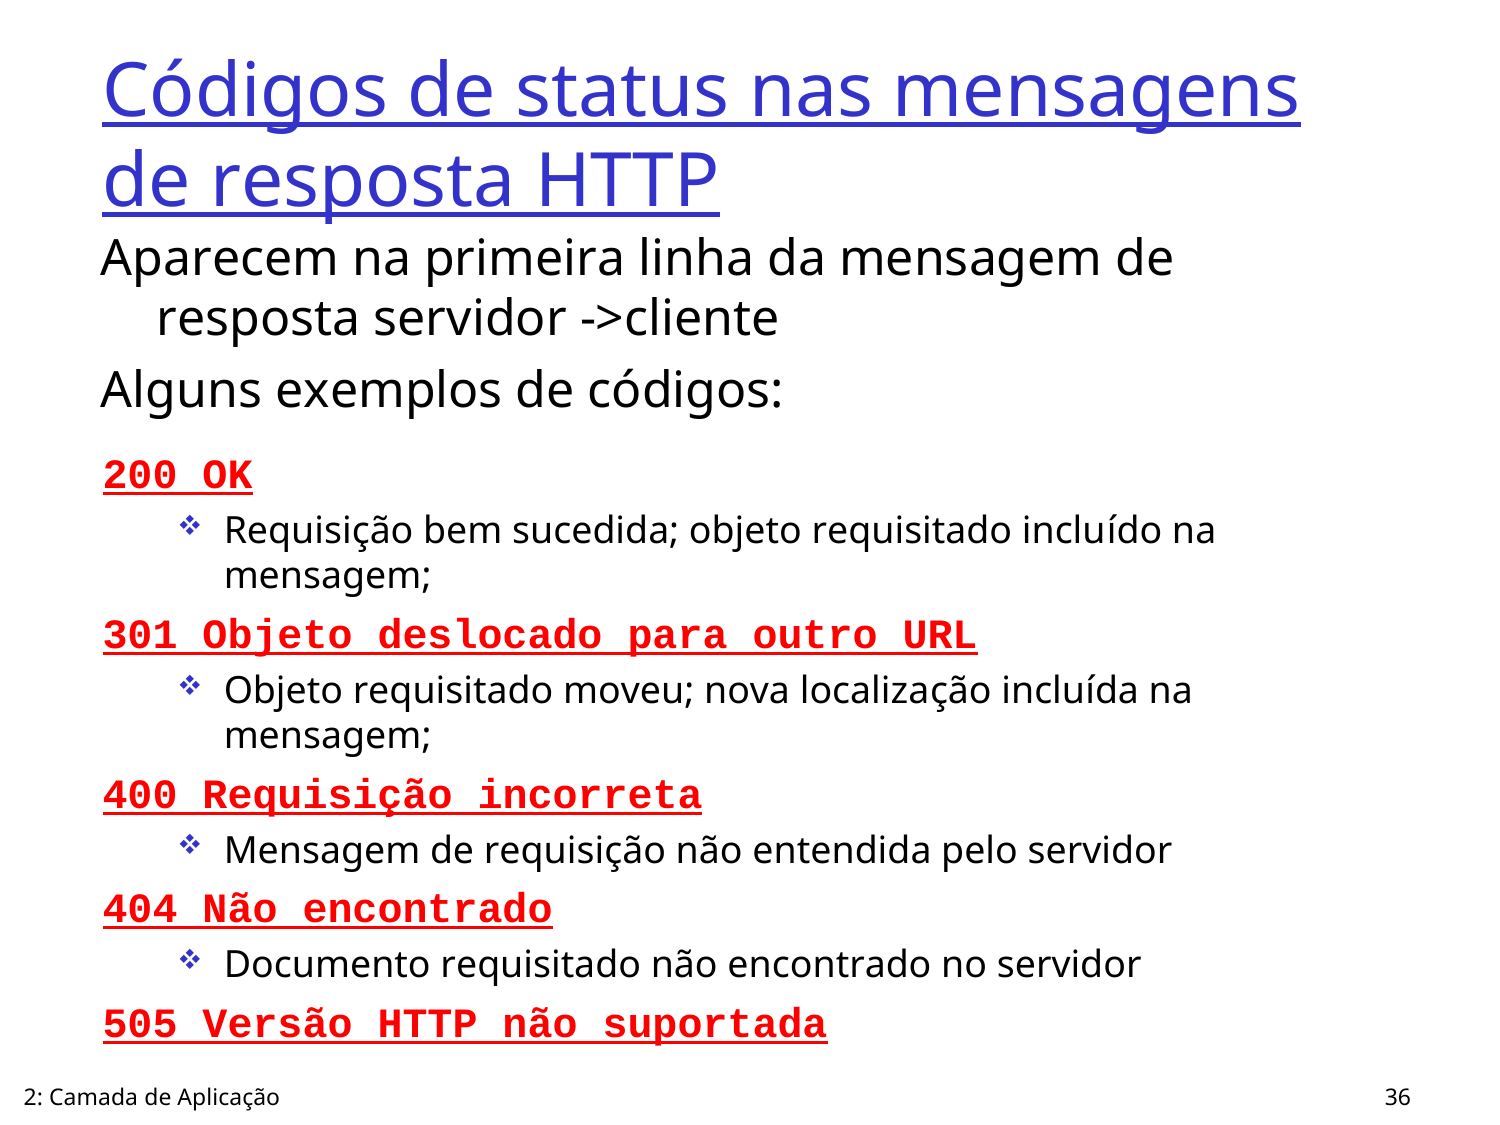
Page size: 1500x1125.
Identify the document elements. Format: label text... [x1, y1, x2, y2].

list 200 OK Requisição bem sucedida; objeto requisitado incluído na mensagem; 301 Objeto deslocado para outro URL Objeto requisitado moveu; nova localização incluída na mensagem; 400 Requisição incorreta Mensagem de requisição não entendida pelo servidor 404 Não encontrado Documento requisitado não encontrado no servidor 505 Versão HTTP não suportada [87, 439, 1389, 1096]
title Códigos de status nas mensagens de resposta HTTP [87, 33, 1363, 229]
text_box Aparecem na primeira linha da mensagem de resposta servidor ->cliente Alguns exemplos de códigos: [85, 217, 1347, 302]
